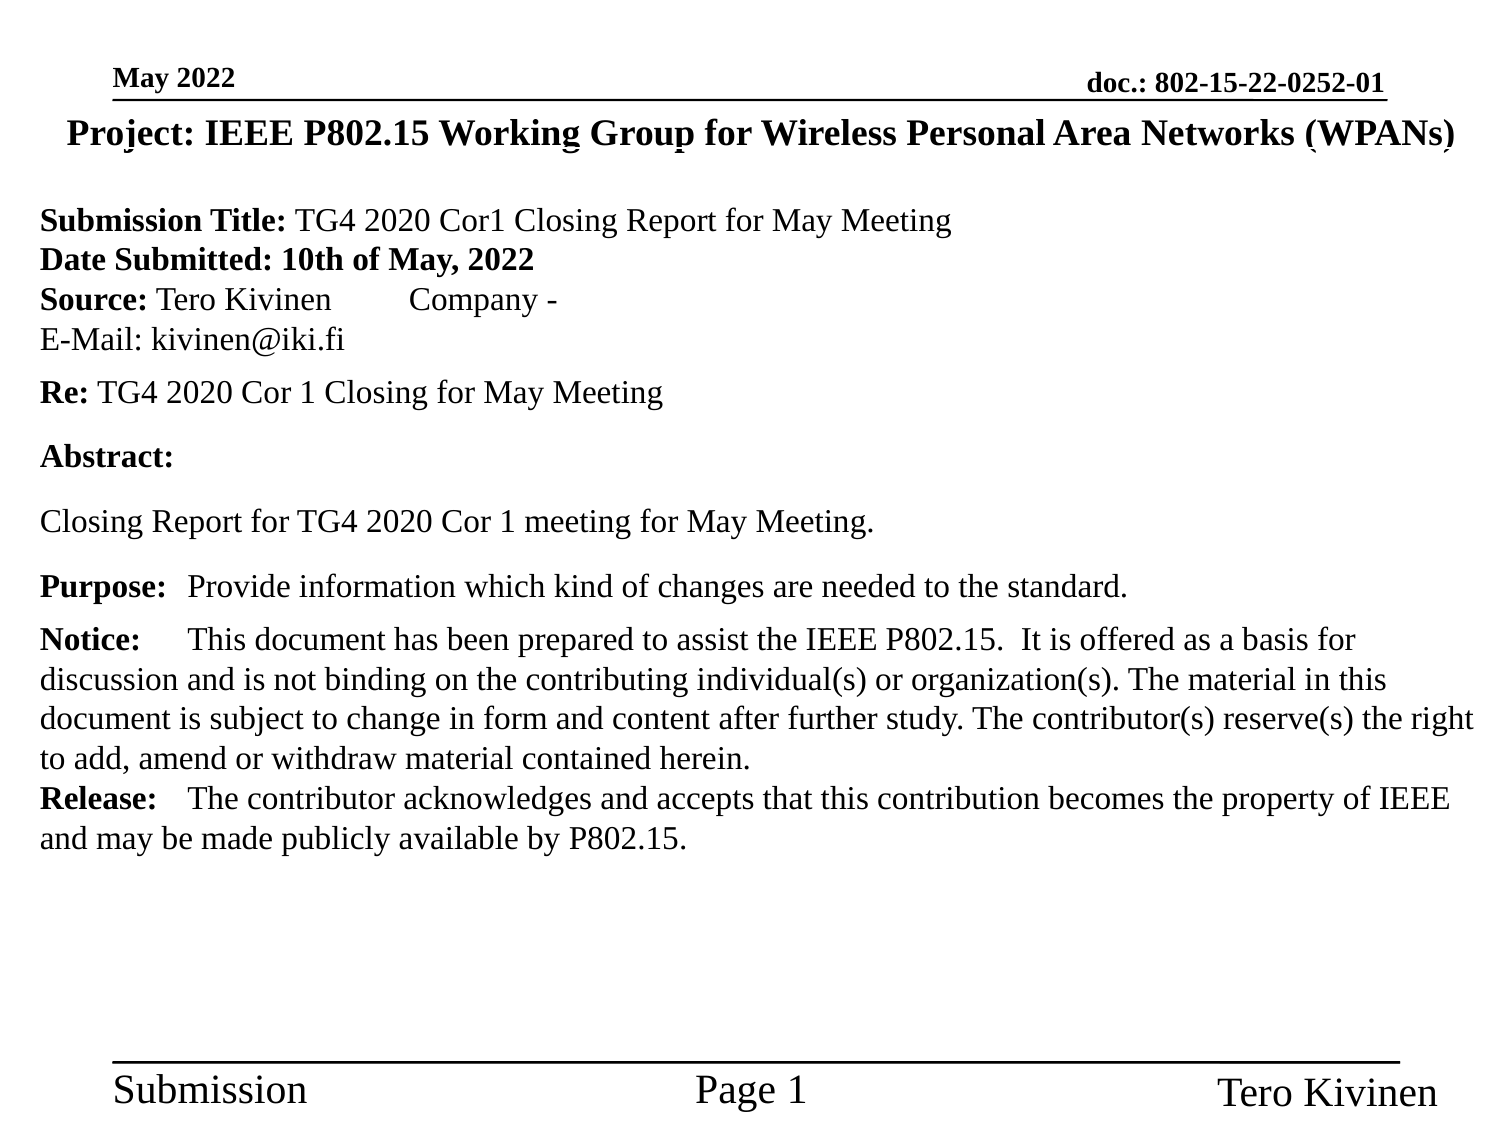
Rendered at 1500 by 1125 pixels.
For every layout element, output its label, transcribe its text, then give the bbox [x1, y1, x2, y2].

text_box Project: IEEE P802.15 Working Group for Wireless Personal Area Networks (WPANs) Submission Title: TG4 2020 Cor1 Closing Report for May Meeting Date Submitted: 10th of May, 2022 Source: Tero Kivinen Company - E-Mail: kivinen@iki.fi Re: TG4 2020 Cor 1 Closing for May Meeting Abstract: Closing Report for TG4 2020 Cor 1 meeting for May Meeting. Purpose: Provide information which kind of changes are needed to the standard. Notice: This document has been prepared to assist the IEEE P802.15. It is offered as a basis for discussion and is not binding on the contributing individual(s) or organization(s). The material in this document is subject to change in form and content after further study. The contributor(s) reserve(s) the right to add, amend or withdraw material contained herein. Release: The contributor acknowledges and accepts that this contribution becomes the property of IEEE and may be made publicly available by P802.15. [24, 99, 1499, 858]
